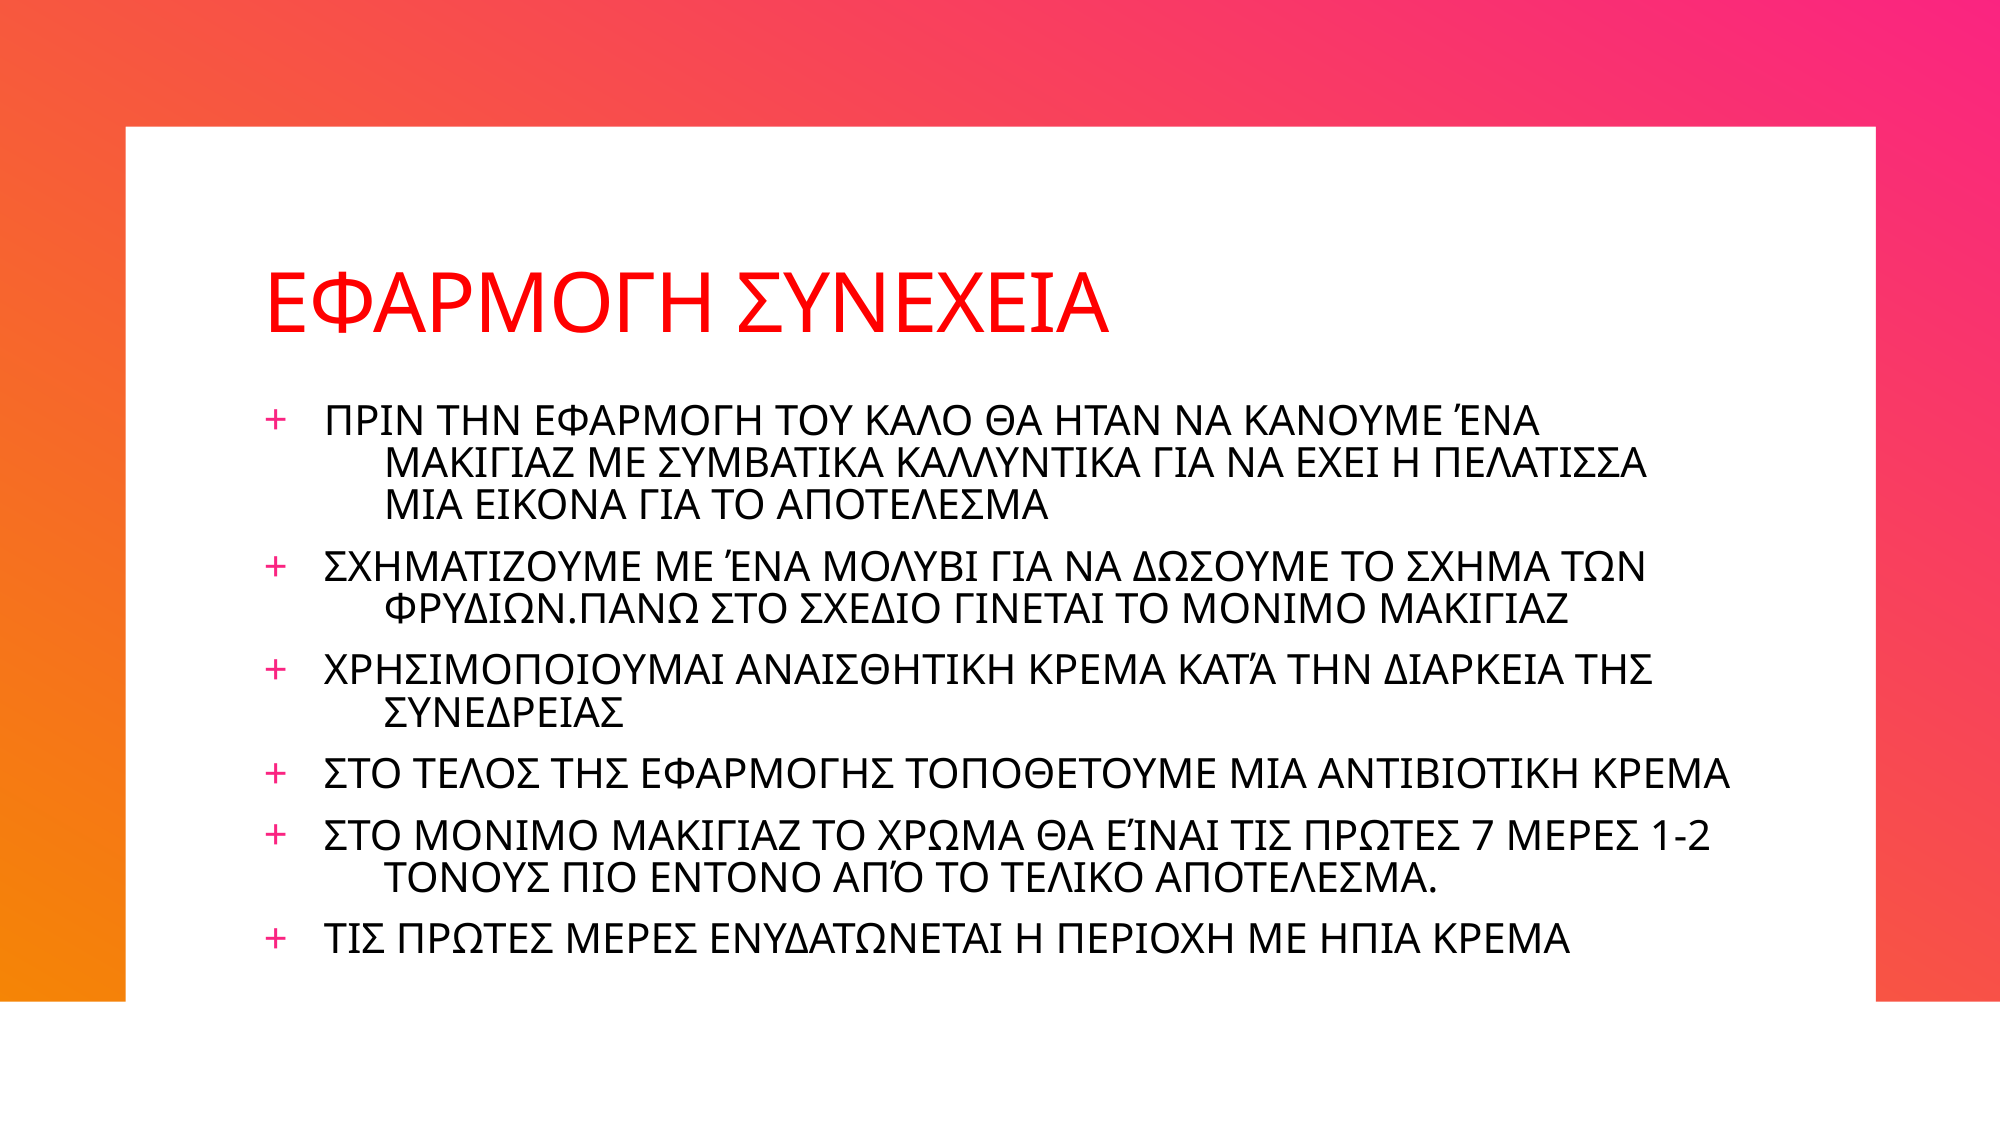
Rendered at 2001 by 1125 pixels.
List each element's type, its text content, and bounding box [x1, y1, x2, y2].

title ΕΦΑΡΜΟΓΗ ΣΥΝΕΧΕΙΑ [248, 248, 1158, 378]
list ΠΡΙΝ ΤΗΝ ΕΦΑΡΜΟΓΗ ΤΟΥ ΚΑΛΟ ΘΑ ΗΤΑΝ ΝΑ ΚΑΝΟΥΜΕ ΈΝΑ ΜΑΚΙΓΙΑΖ ΜΕ ΣΥΜΒΑΤΙΚΑ ΚΑΛΛΥΝΤΙΚΑ ΓΙΑ ΝΑ ΕΧΕΙ Η ΠΕΛΑΤΙΣΣΑ ΜΙΑ ΕΙΚΟΝΑ ΓΙΑ ΤΟ ΑΠΟΤΕΛΕΣΜΑ ΣΧΗΜΑΤΙΖΟΥΜΕ ΜΕ ΈΝΑ ΜΟΛΥΒΙ ΓΙΑ ΝΑ ΔΩΣΟΥΜΕ ΤΟ ΣΧΗΜΑ ΤΩΝ ΦΡΥΔΙΩΝ.ΠΑΝΩ ΣΤΟ ΣΧΕΔΙΟ ΓΙΝΕΤΑΙ ΤΟ ΜΟΝΙΜΟ ΜΑΚΙΓΙΑΖ ΧΡΗΣΙΜΟΠΟΙΟΥΜΑΙ ΑΝΑΙΣΘΗΤΙΚΗ ΚΡΕΜΑ ΚΑΤΆ ΤΗΝ ΔΙΑΡΚΕΙΑ ΤΗΣ ΣΥΝΕΔΡΕΙΑΣ ΣΤΟ ΤΕΛΟΣ ΤΗΣ ΕΦΑΡΜΟΓΗΣ ΤΟΠΟΘΕΤΟΥΜΕ ΜΙΑ ΑΝΤΙΒΙΟΤΙΚΗ ΚΡΕΜΑ ΣΤΟ ΜΟΝΙΜΟ ΜΑΚΙΓΙΑΖ ΤΟ ΧΡΩΜΑ ΘΑ ΕΊΝΑΙ ΤΙΣ ΠΡΩΤΕΣ 7 ΜΕΡΕΣ 1-2 ΤΟΝΟΥΣ ΠΙΟ ΕΝΤΟΝΟ ΑΠΌ ΤΟ ΤΕΛΙΚΟ ΑΠΟΤΕΛΕΣΜΑ. ΤΙΣ ΠΡΩΤΕΣ ΜΕΡΕΣ ΕΝΥΔΑΤΩΝΕΤΑΙ Η ΠΕΡΙΟΧΗ ΜΕ ΗΠΙΑ ΚΡΕΜΑ [248, 393, 1749, 1001]
